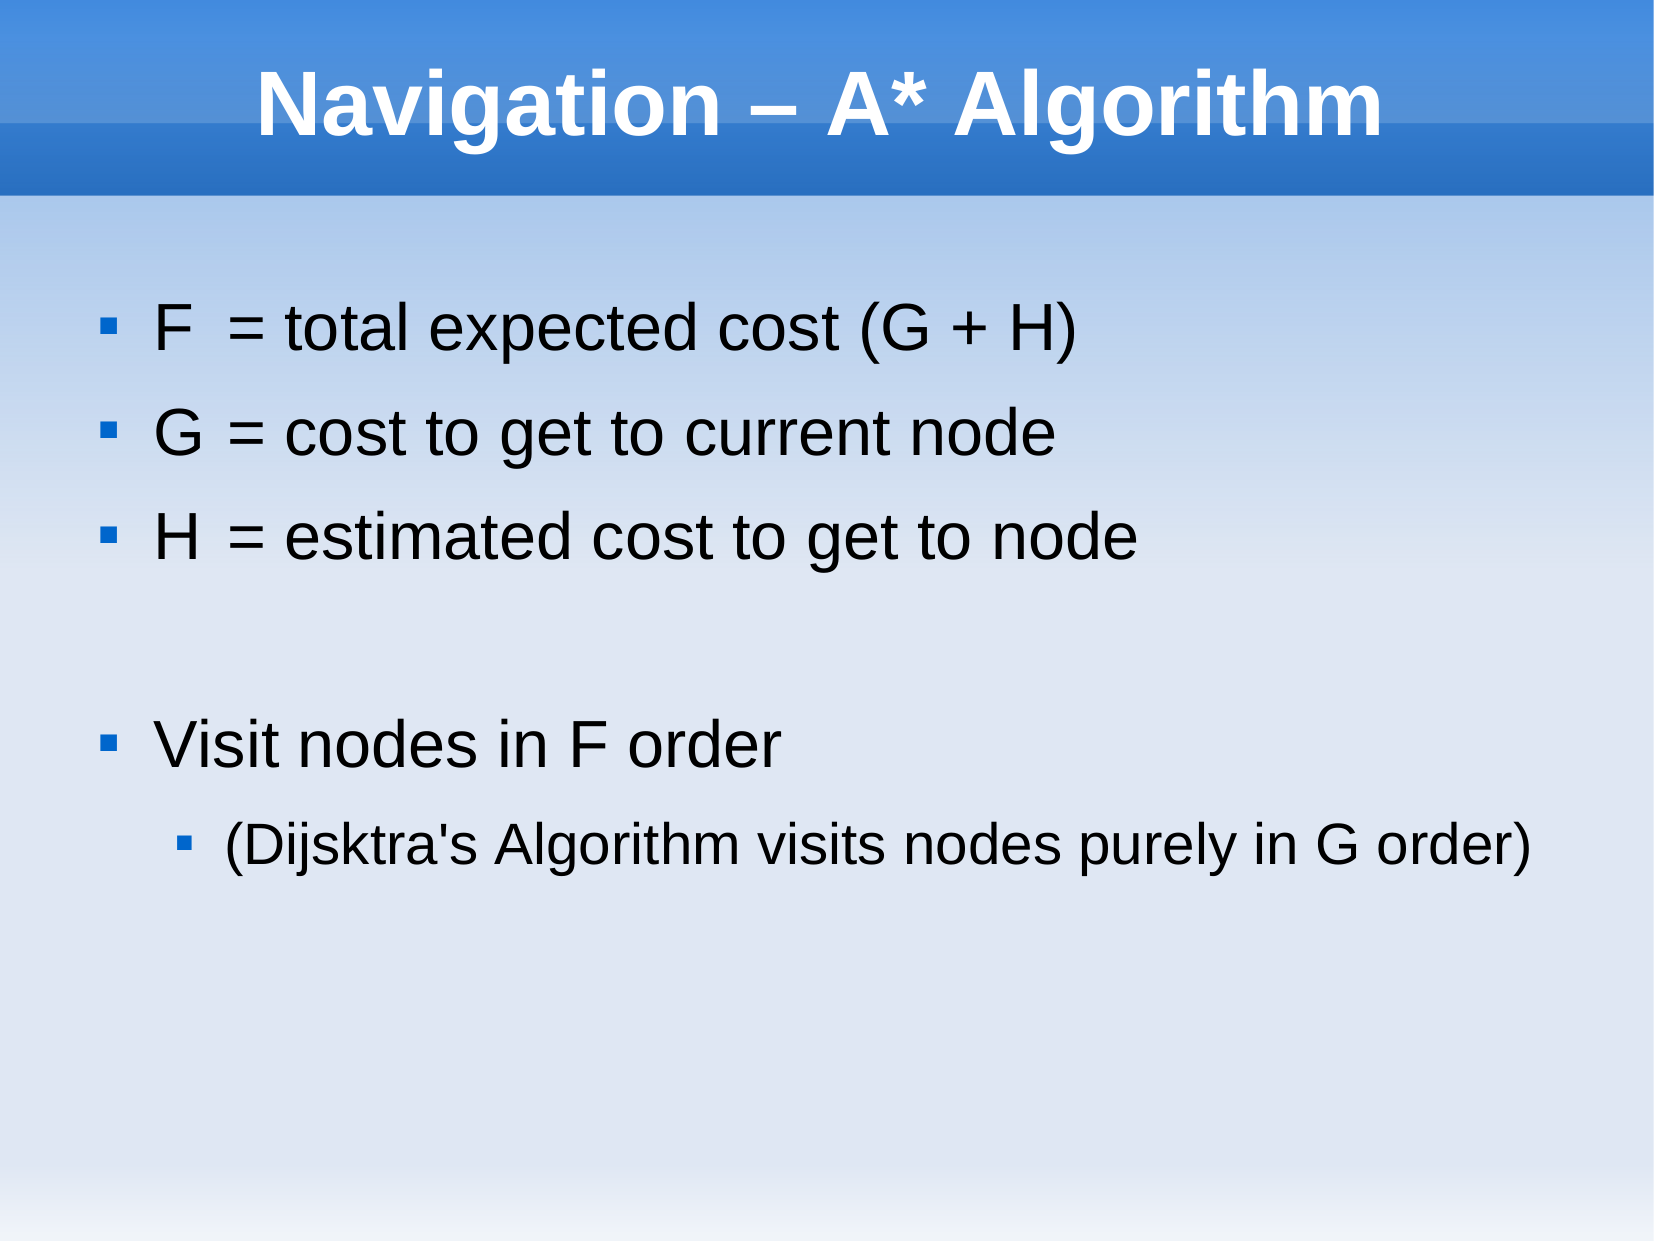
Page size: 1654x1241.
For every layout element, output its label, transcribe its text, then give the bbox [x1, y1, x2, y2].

picture [0, 0, 1654, 1241]
title Navigation – A* Algorithm [76, 0, 1565, 208]
list F = total expected cost (G + H) G = cost to get to current node H = estimated cost to get to node Visit nodes in F order (Dijsktra's Algorithm visits nodes purely in G order) [82, 290, 1571, 1109]
